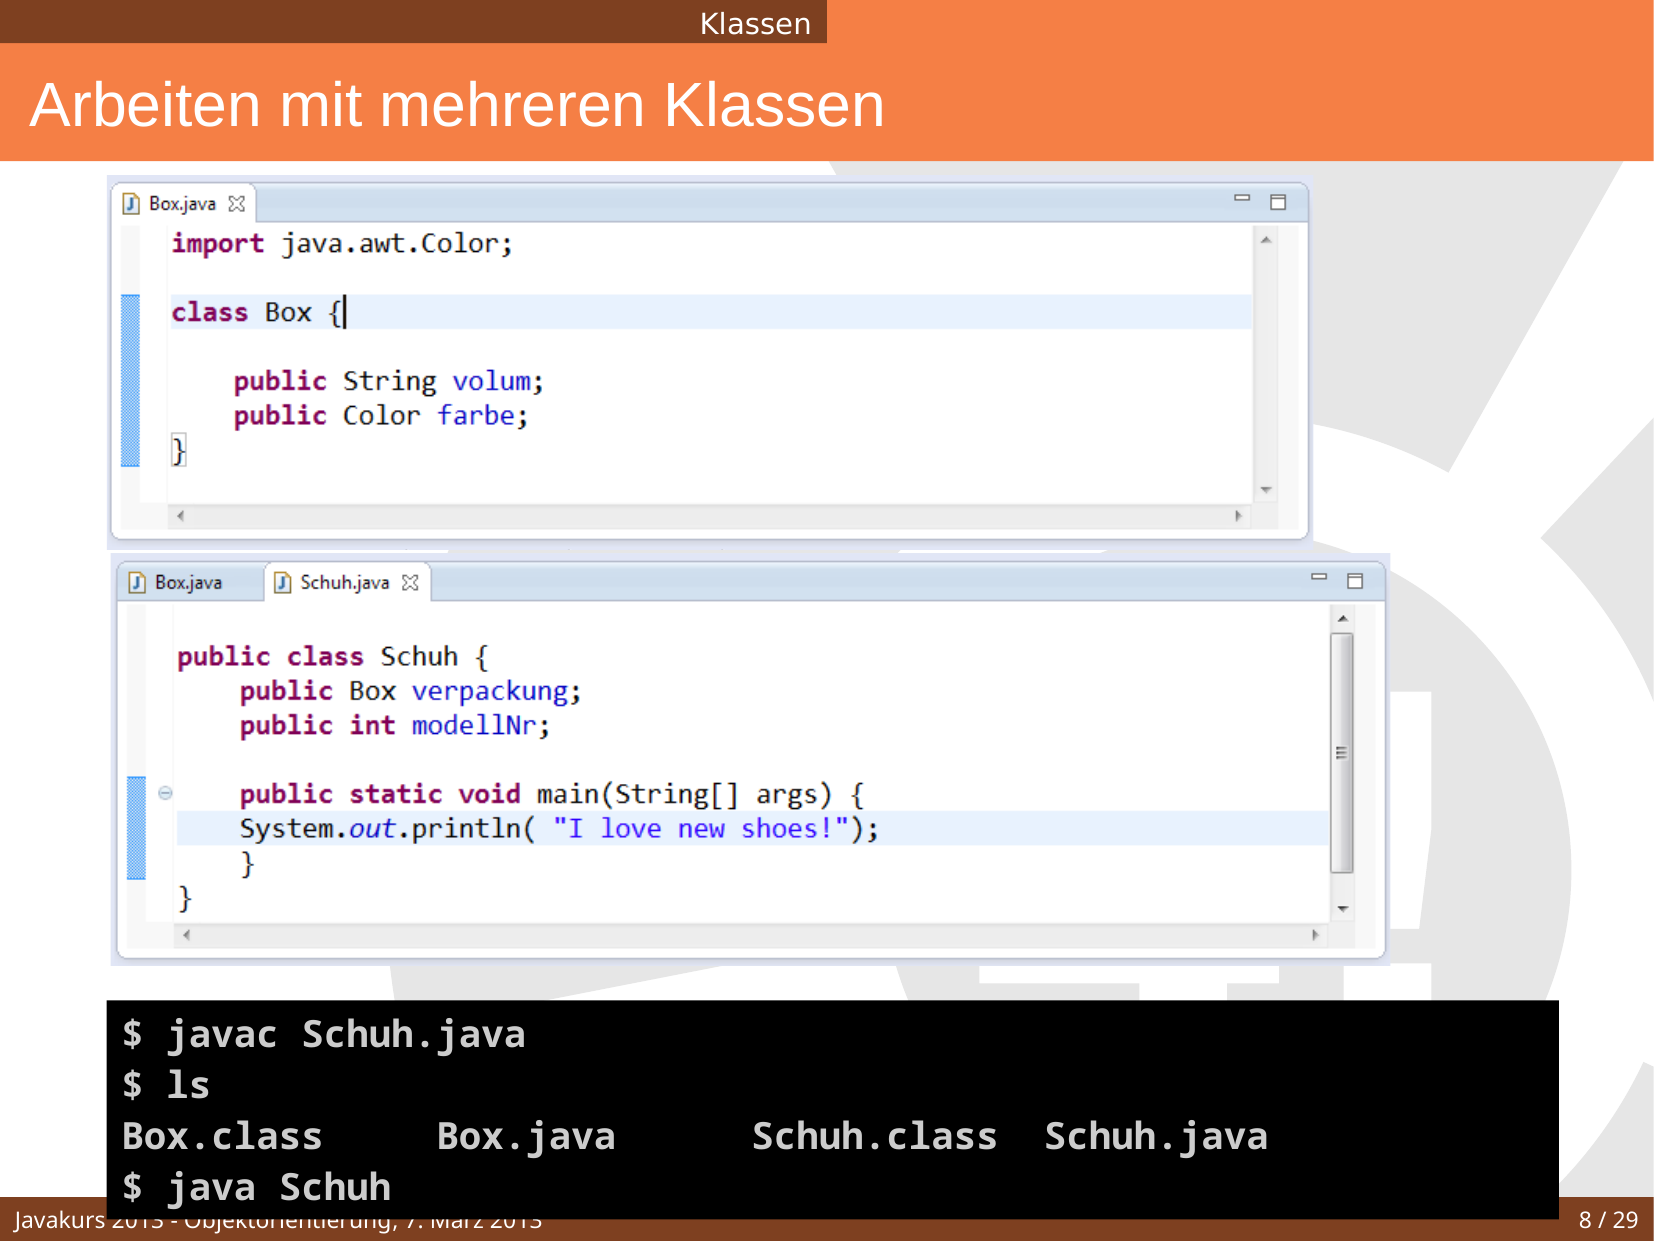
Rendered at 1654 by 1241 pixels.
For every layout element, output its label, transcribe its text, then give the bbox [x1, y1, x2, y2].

text_box Klassen [29, 0, 827, 50]
title Arbeiten mit mehreren Klassen [29, 67, 1595, 143]
picture [106, 175, 1314, 550]
picture [110, 553, 1391, 966]
text_box $ javac Schuh.java $ ls Box.class Box.java Schuh.class Schuh.java $ java Schuh [106, 1000, 1559, 1166]
